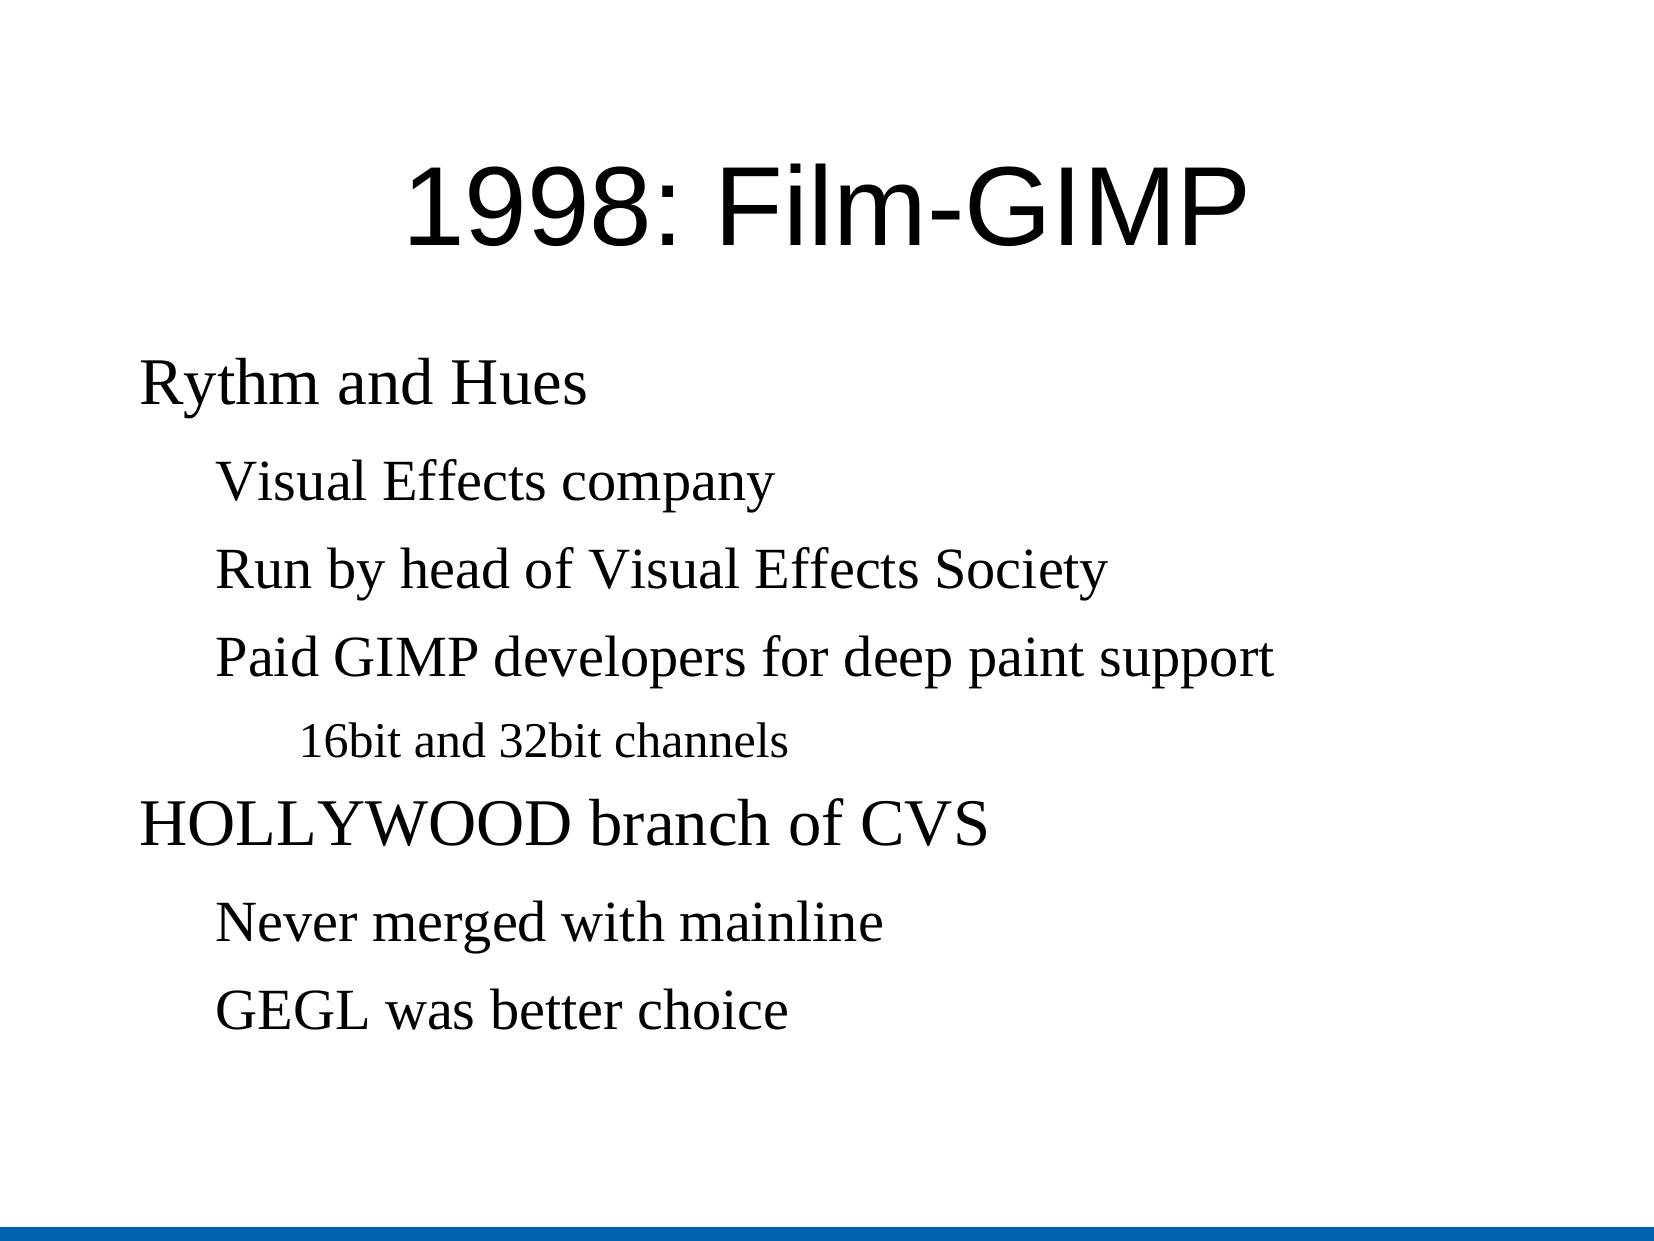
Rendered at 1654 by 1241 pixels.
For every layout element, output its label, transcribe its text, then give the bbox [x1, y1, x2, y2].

title 1998: Film-GIMP [121, 102, 1534, 310]
list Rythm and Hues Visual Effects company Run by head of Visual Effects Society Paid GIMP developers for deep paint support 16bit and 32bit channels HOLLYWOOD branch of CVS Never merged with mainline GEGL was better choice [121, 344, 1534, 1127]
